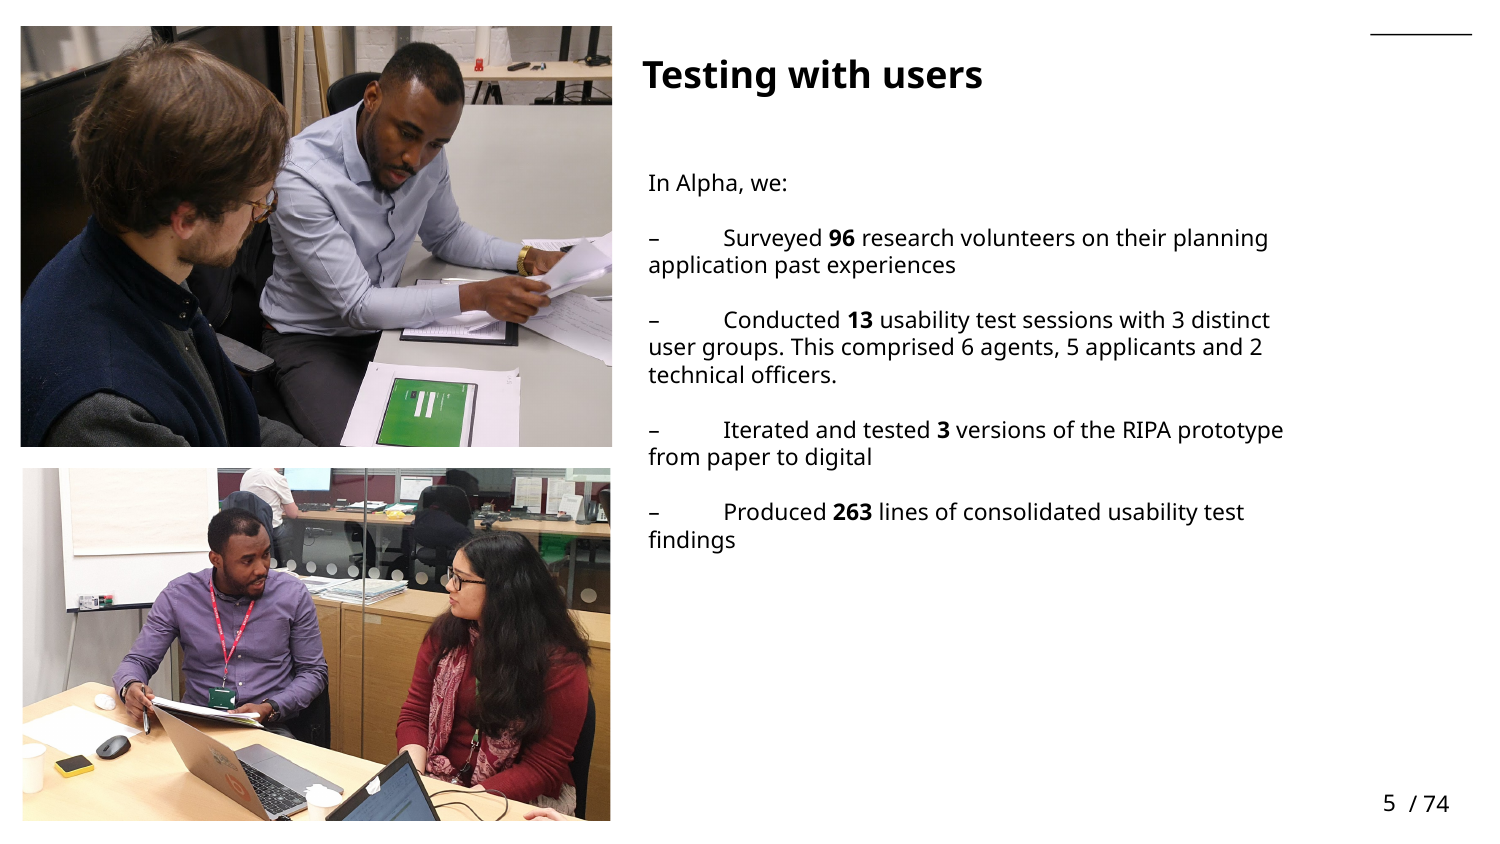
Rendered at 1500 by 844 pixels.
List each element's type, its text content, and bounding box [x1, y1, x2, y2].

text_box Testing with users [626, 36, 1500, 136]
slide_number <number> [1321, 773, 1412, 839]
title In Alpha, we: – Surveyed 96 research volunteers on their planning application past experiences – Conducted 13 usability test sessions with 3 distinct user groups. This comprised 6 agents, 5 applicants and 2 technical officers. – Iterated and tested 3 versions of the RIPA prototype from paper to digital – Produced 263 lines of consolidated usability test findings [633, 153, 1322, 800]
picture [20, 26, 613, 447]
picture [22, 468, 611, 821]
